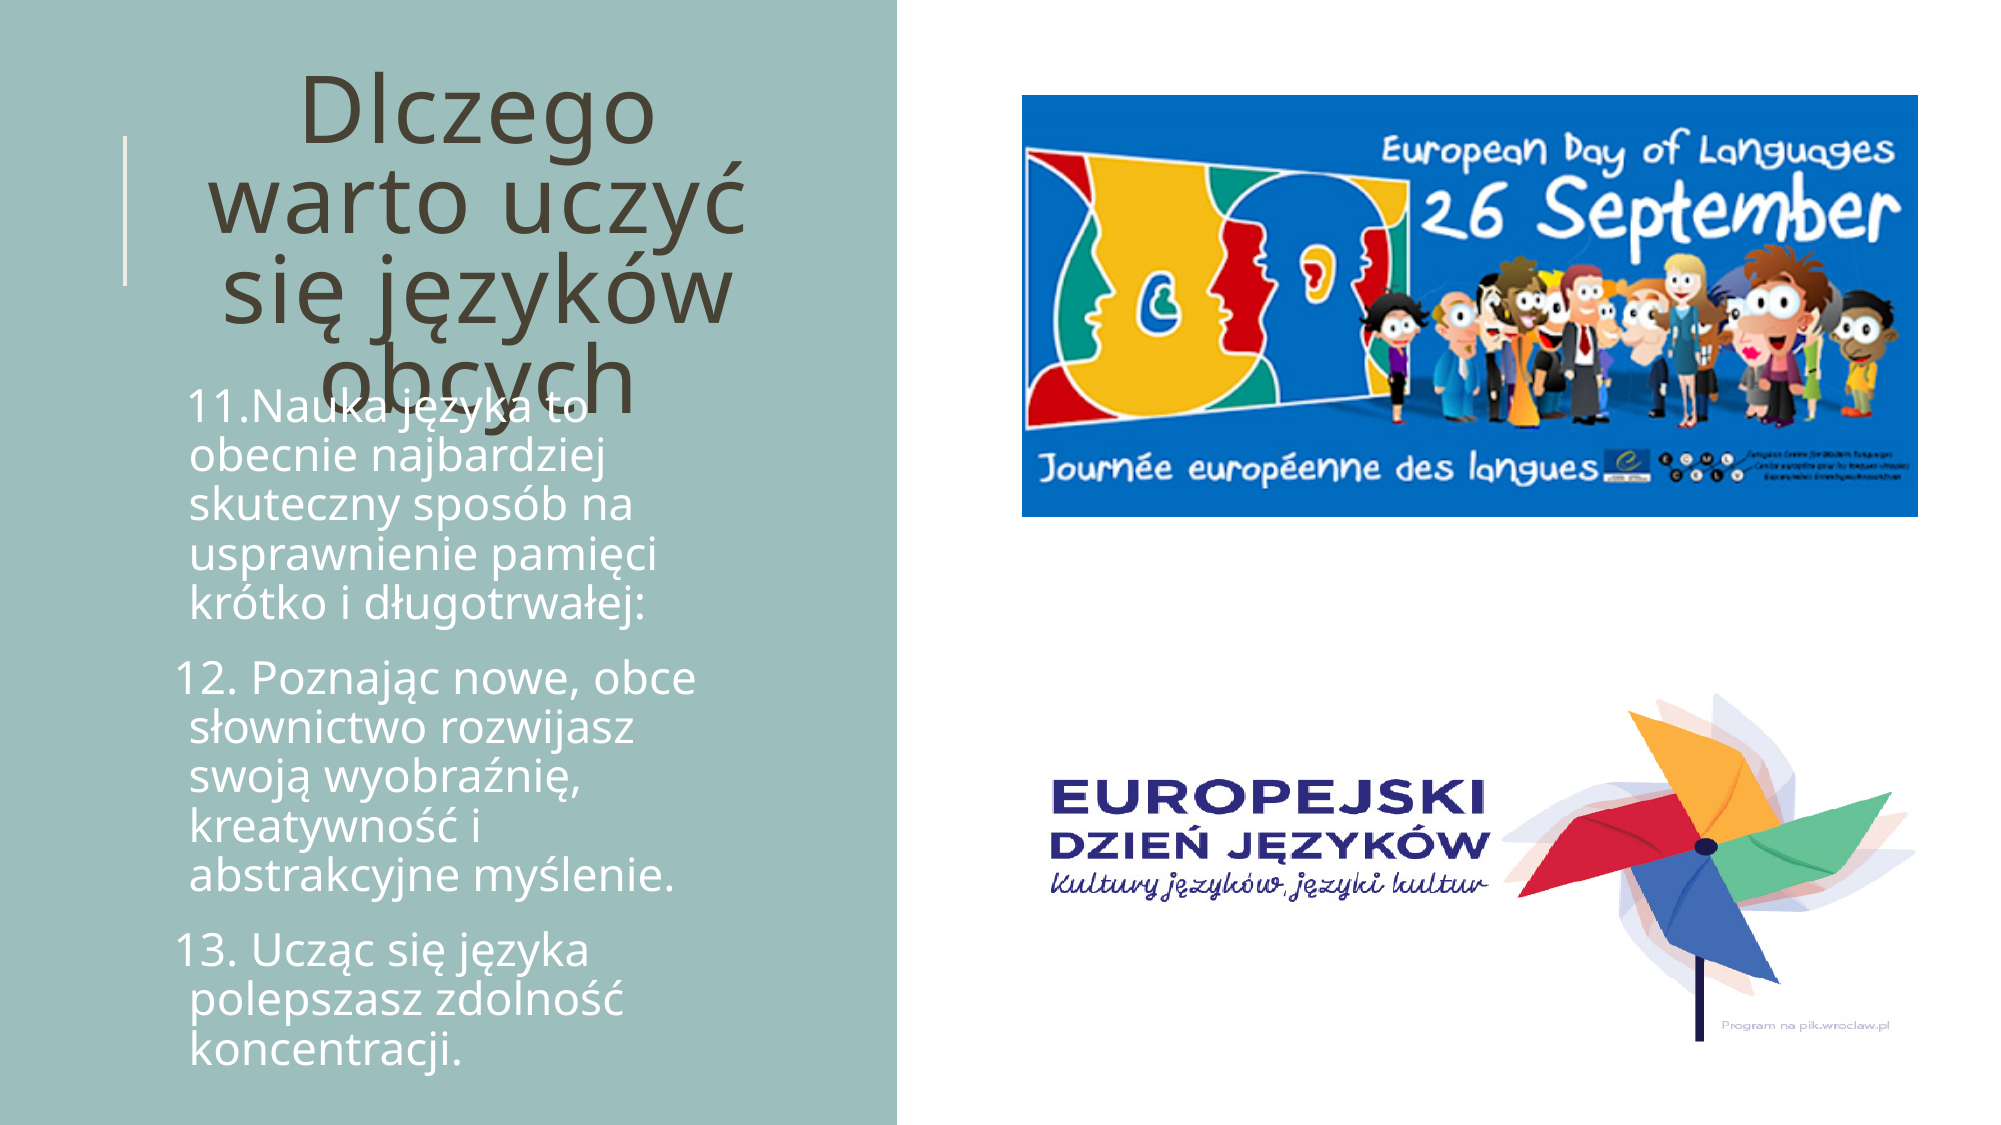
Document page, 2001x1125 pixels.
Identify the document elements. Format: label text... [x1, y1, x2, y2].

title Dlczego warto uczyć się języków obcych [168, 64, 790, 342]
text_box [0, 0, 897, 1125]
list 11.Nauka języka to obecnie najbardziej skuteczny sposób na usprawnienie pamięci krótko i długotrwałej: 12. Poznając nowe, obce słownictwo rozwijasz swoją wyobraźnię, kreatywność i abstrakcyjne myślenie. 13. Ucząc się języka polepszasz zdolność koncentracji. [151, 375, 774, 1021]
picture [1022, 95, 1918, 517]
picture [1022, 656, 1918, 1042]
